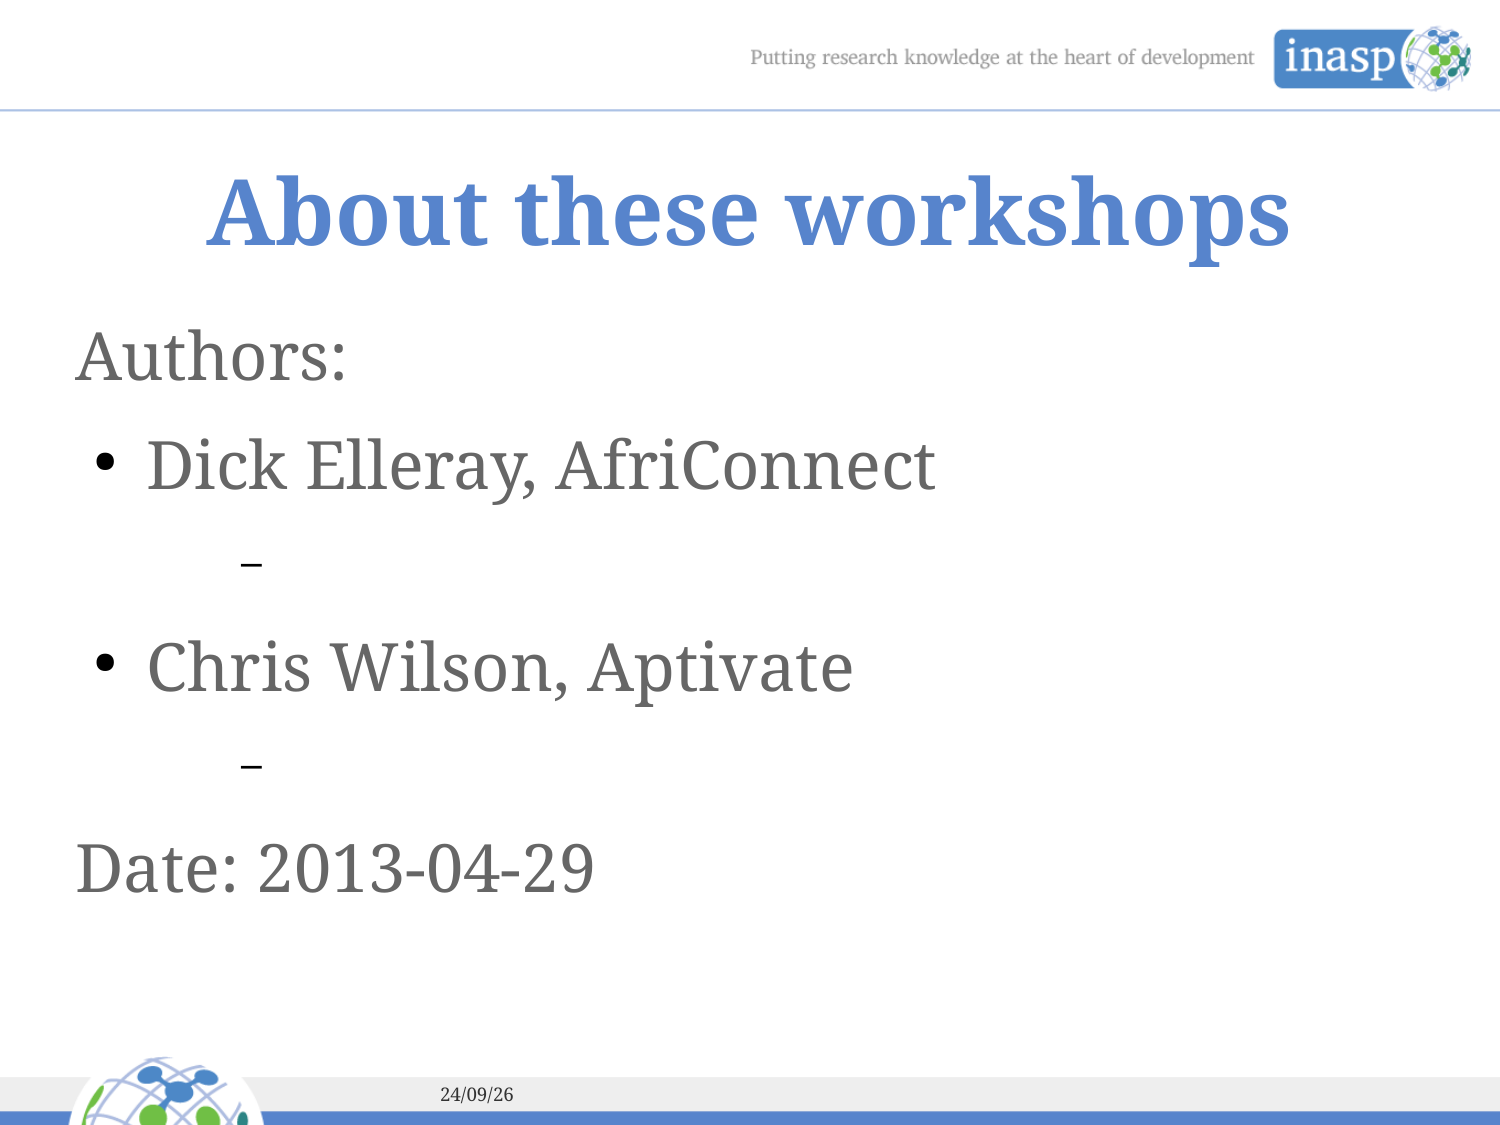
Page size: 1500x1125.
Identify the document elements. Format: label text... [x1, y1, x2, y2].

list Authors: Dick Elleray, AfriConnect delleray@africonnect.com Chris Wilson, Aptivate chris+inaspbmo2013@aptivate.org Date: 2013-04-29 [75, 313, 1426, 967]
picture [0, 0, 1500, 1125]
title About these workshops [75, 129, 1426, 313]
